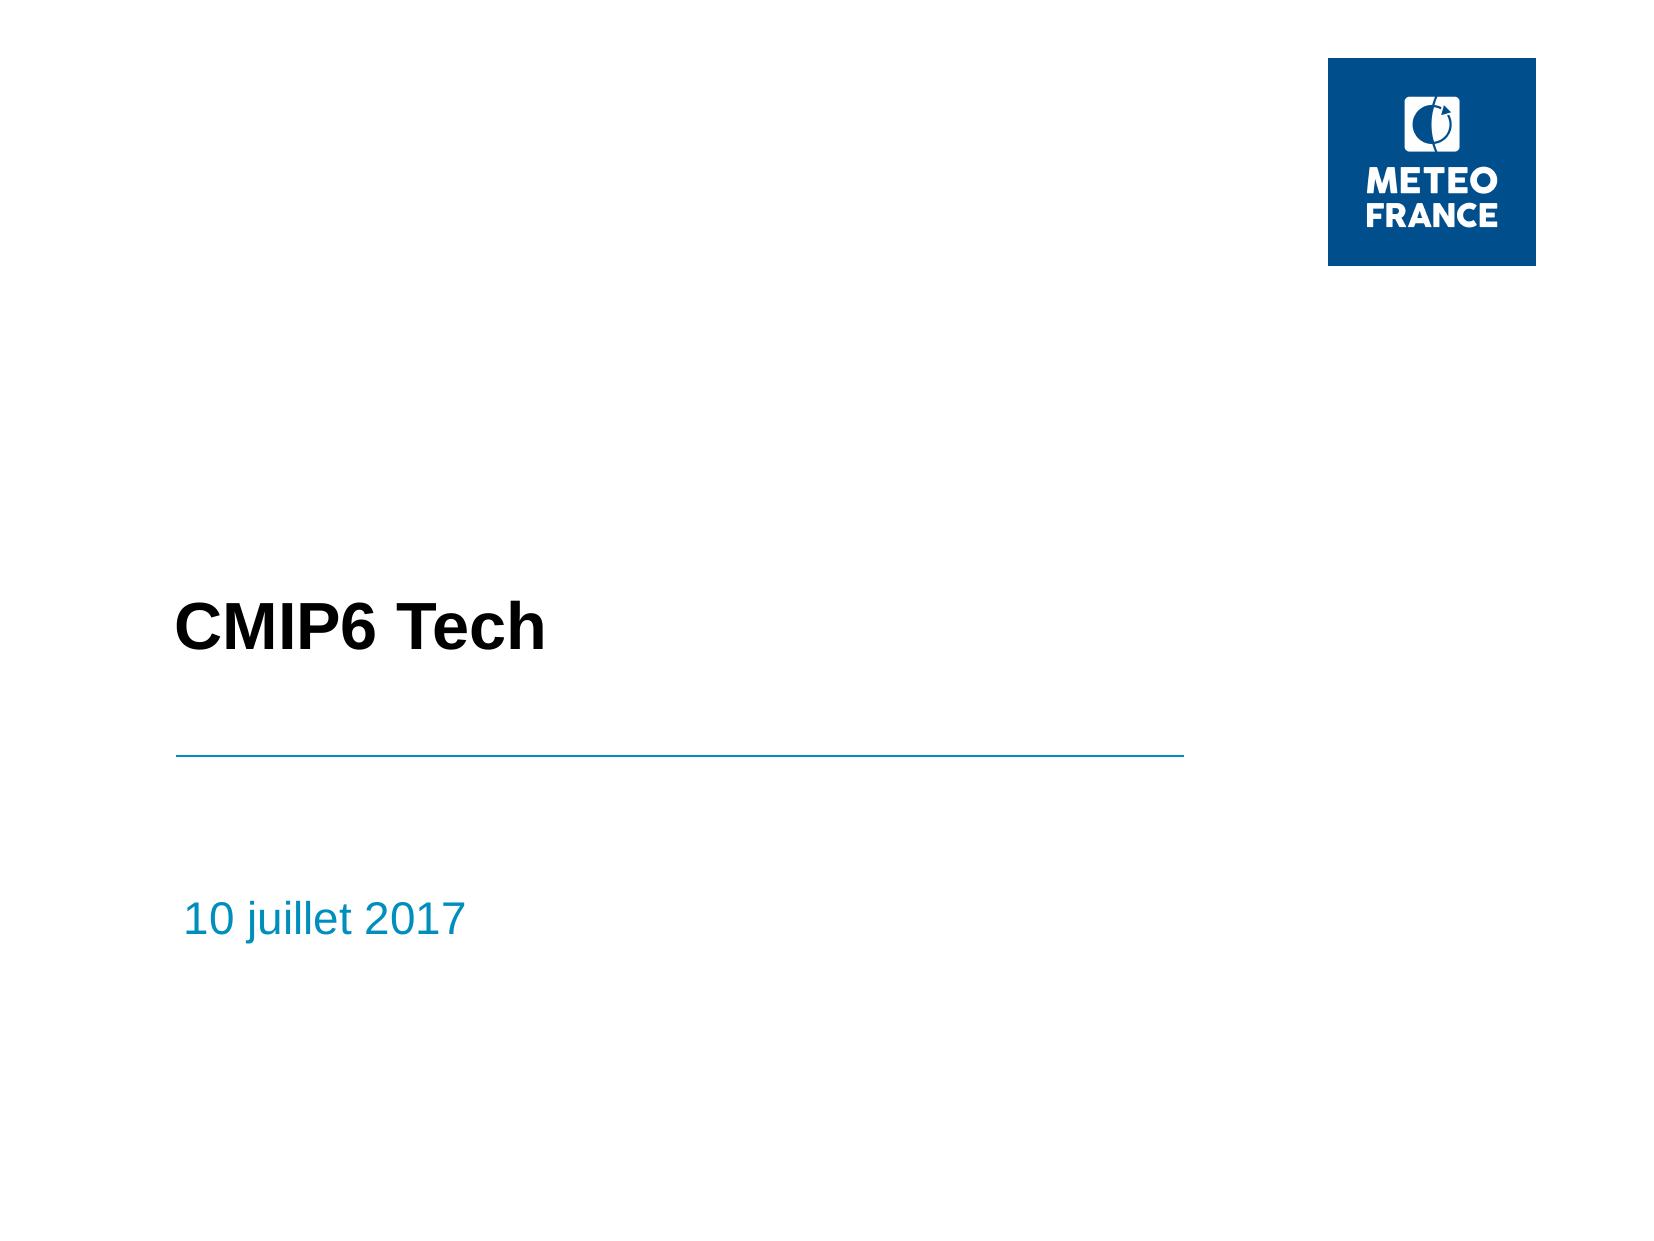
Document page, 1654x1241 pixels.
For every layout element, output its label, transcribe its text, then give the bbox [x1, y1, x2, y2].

title CMIP6 Tech [174, 513, 1518, 739]
picture [1328, 58, 1536, 266]
title 10 juillet 2017 [183, 813, 1542, 973]
